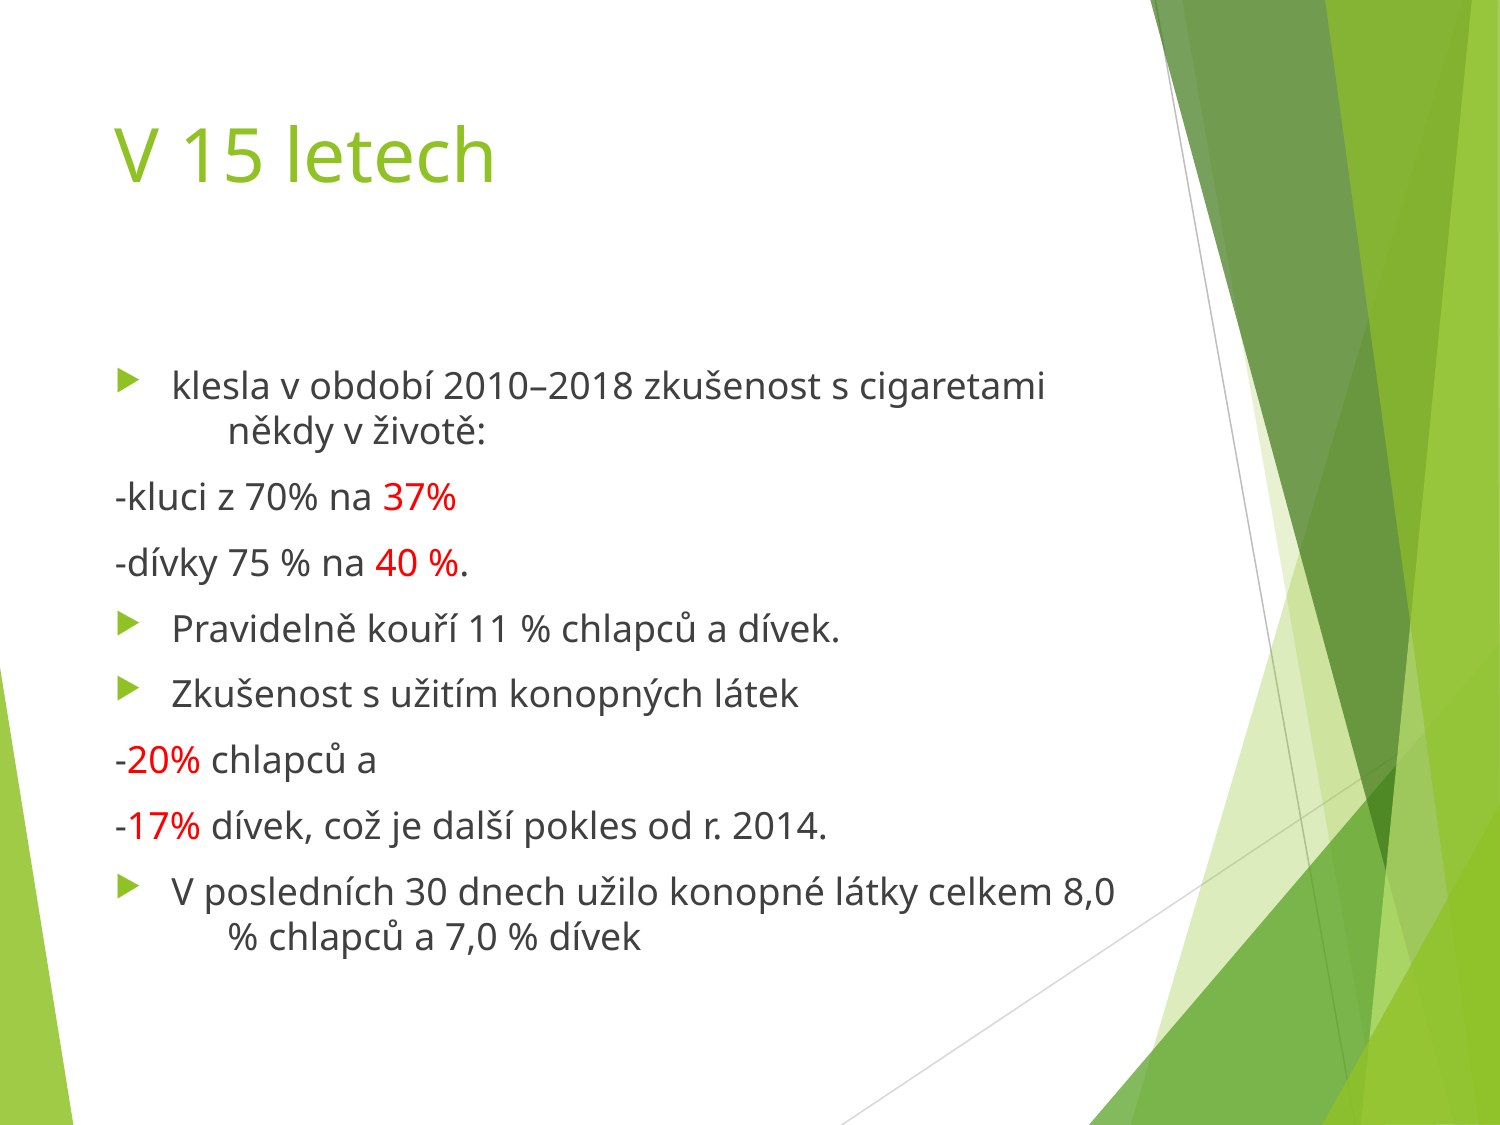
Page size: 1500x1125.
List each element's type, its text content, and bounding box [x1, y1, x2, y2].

title V 15 letech [99, 99, 1142, 317]
list klesla v období 2010–2018 zkušenost s cigaretami někdy v životě: -kluci z 70% na 37% -dívky 75 % na 40 %. Pravidelně kouří 11 % chlapců a dívek. Zkušenost s užitím konopných látek -20% chlapců a -17% dívek, což je další pokles od r. 2014. V posledních 30 dnech užilo konopné látky celkem 8,0 % chlapců a 7,0 % dívek [99, 354, 1142, 992]
